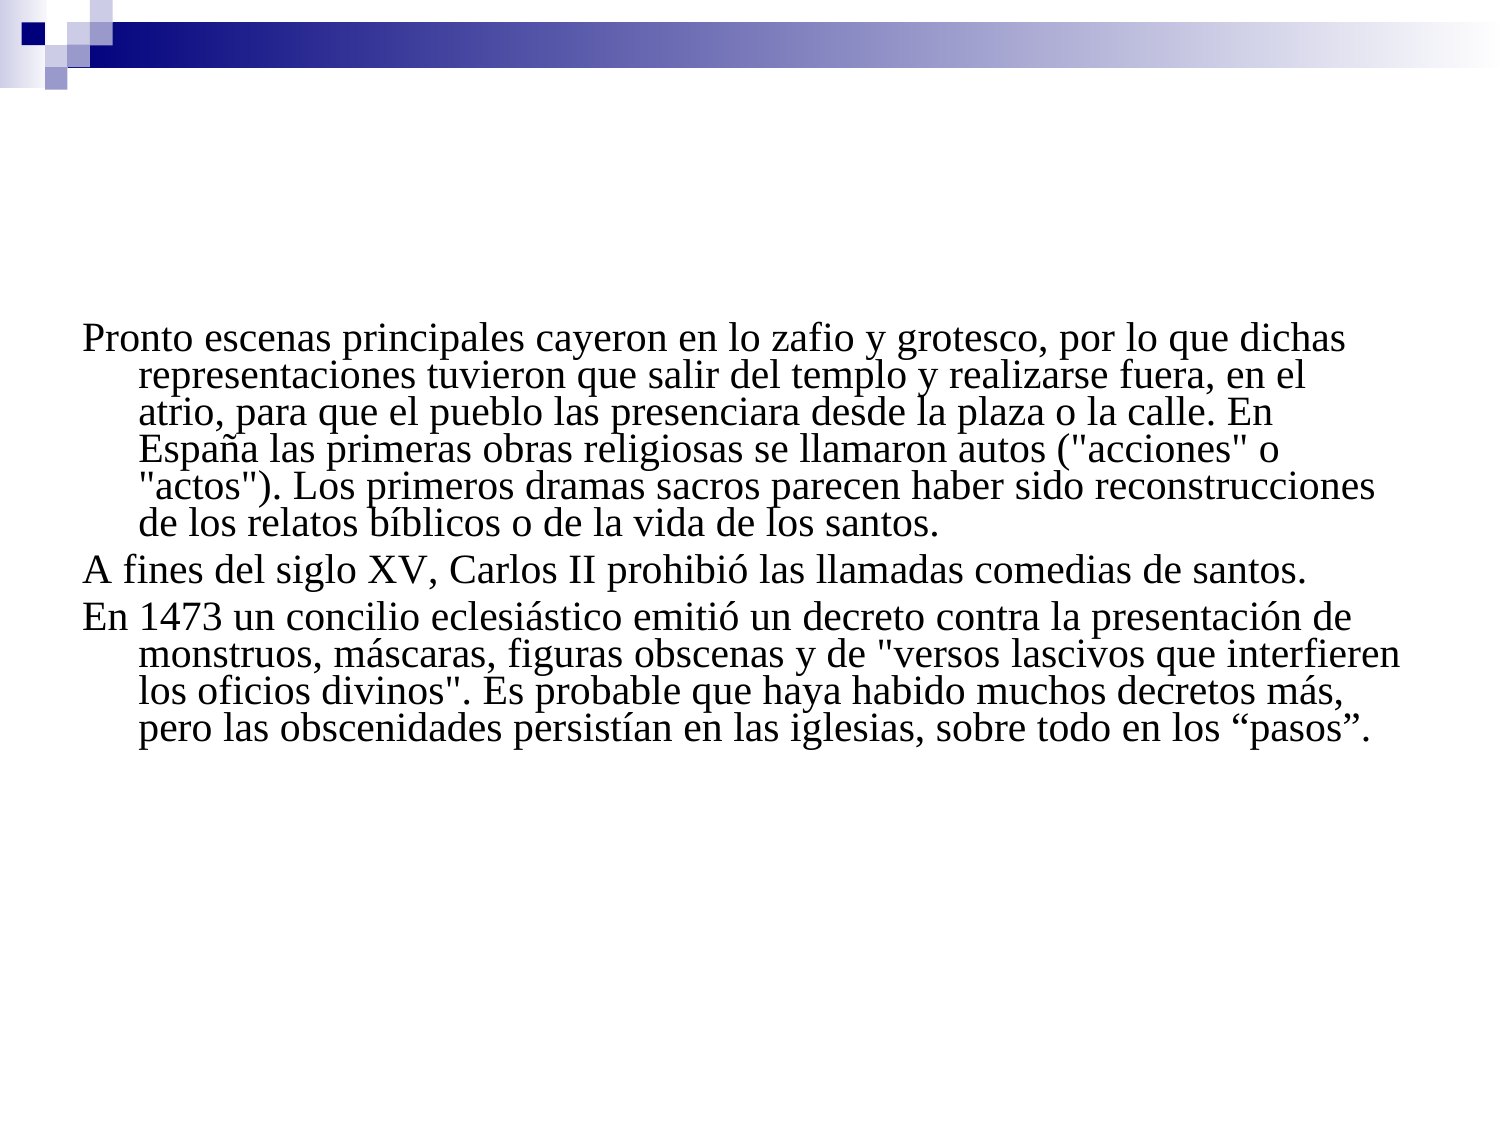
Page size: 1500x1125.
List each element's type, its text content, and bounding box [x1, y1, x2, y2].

list Pronto escenas principales cayeron en lo zafio y grotesco, por lo que dichas representaciones tuvieron que salir del templo y realizarse fuera, en el atrio, para que el pueblo las presenciara desde la plaza o la calle. En España las primeras obras religiosas se llamaron autos ("acciones" o "actos"). Los primeros dramas sacros parecen haber sido reconstrucciones de los relatos bíblicos o de la vida de los santos. A fines del siglo XV, Carlos II prohibió las llamadas comedias de santos. En 1473 un concilio eclesiástico emitió un decreto contra la presentación de monstruos, máscaras, figuras obscenas y de "versos lascivos que interfieren los oficios divinos". Es probable que haya habido muchos decretos más, pero las obscenidades persistían en las iglesias, sobre todo en los “pasos”. [67, 313, 1418, 1093]
